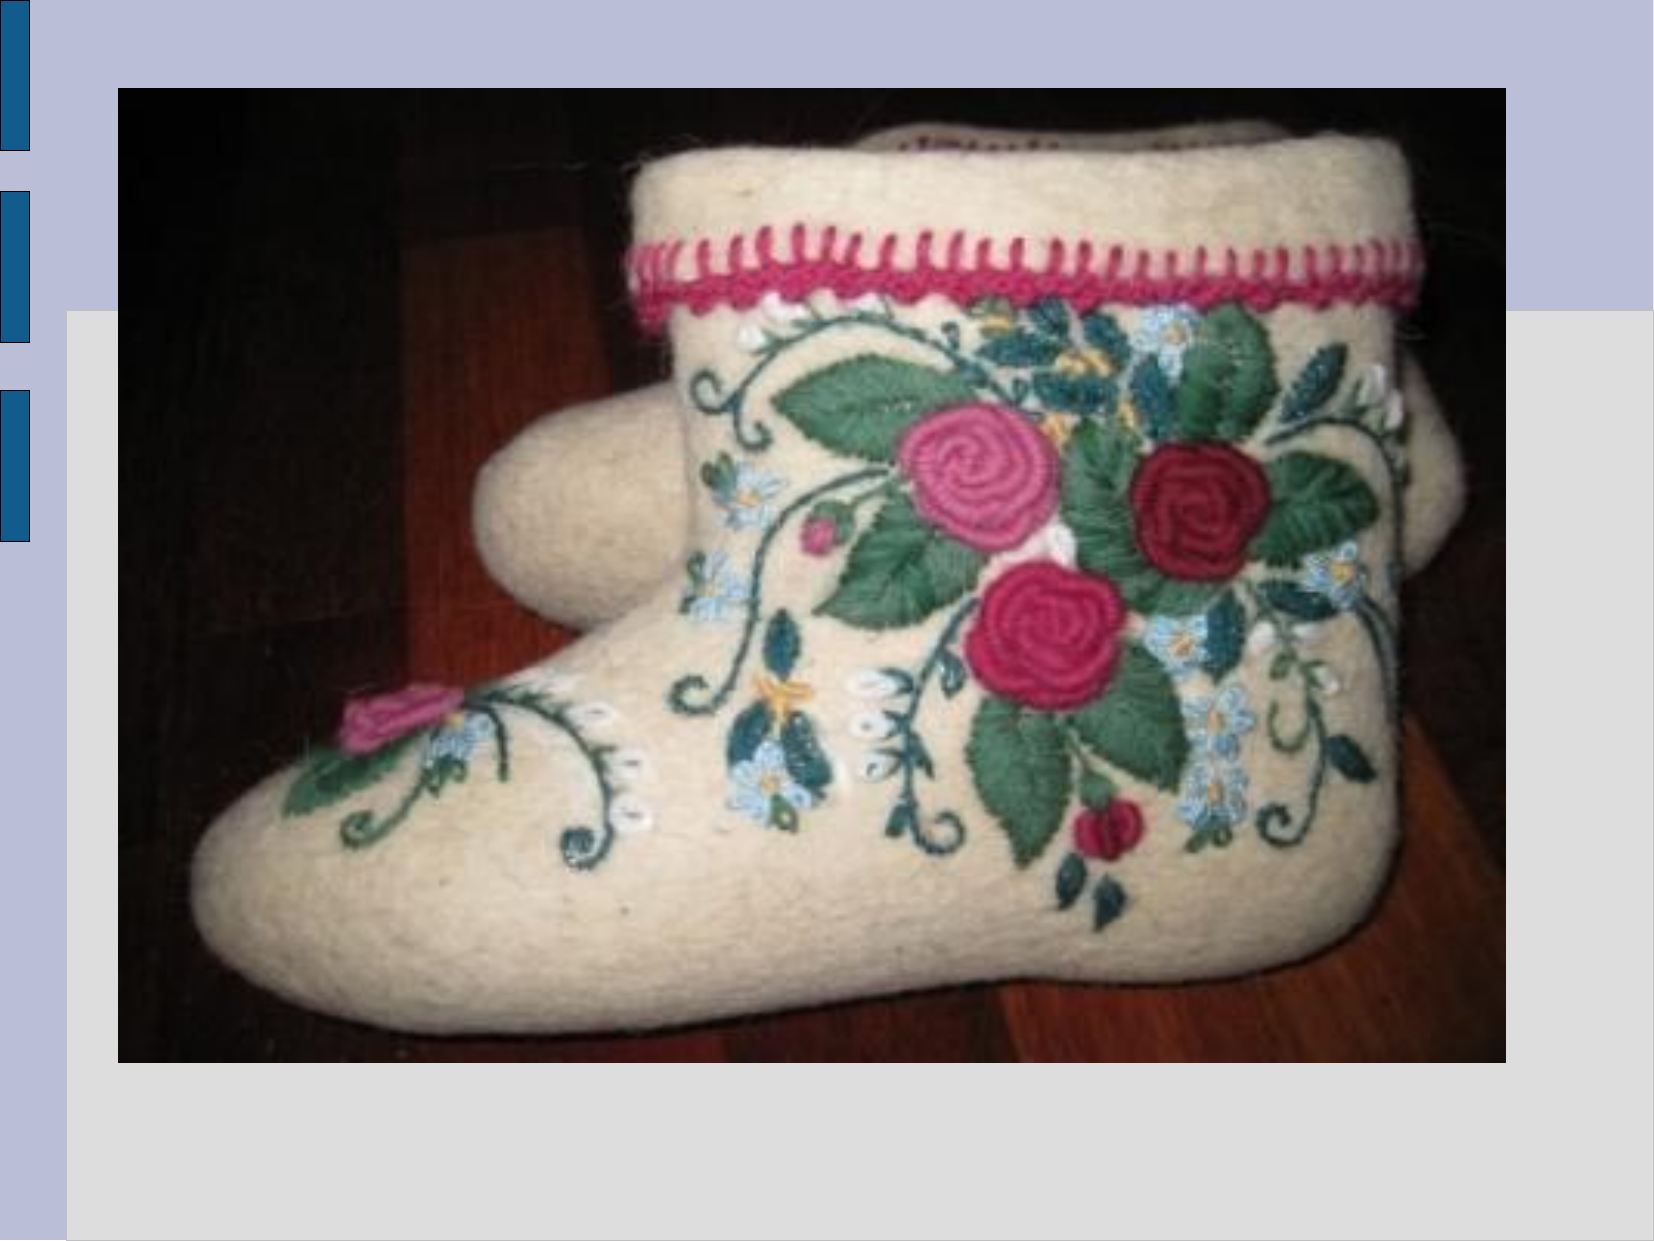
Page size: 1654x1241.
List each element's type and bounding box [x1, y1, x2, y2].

picture [118, 88, 1506, 1063]
